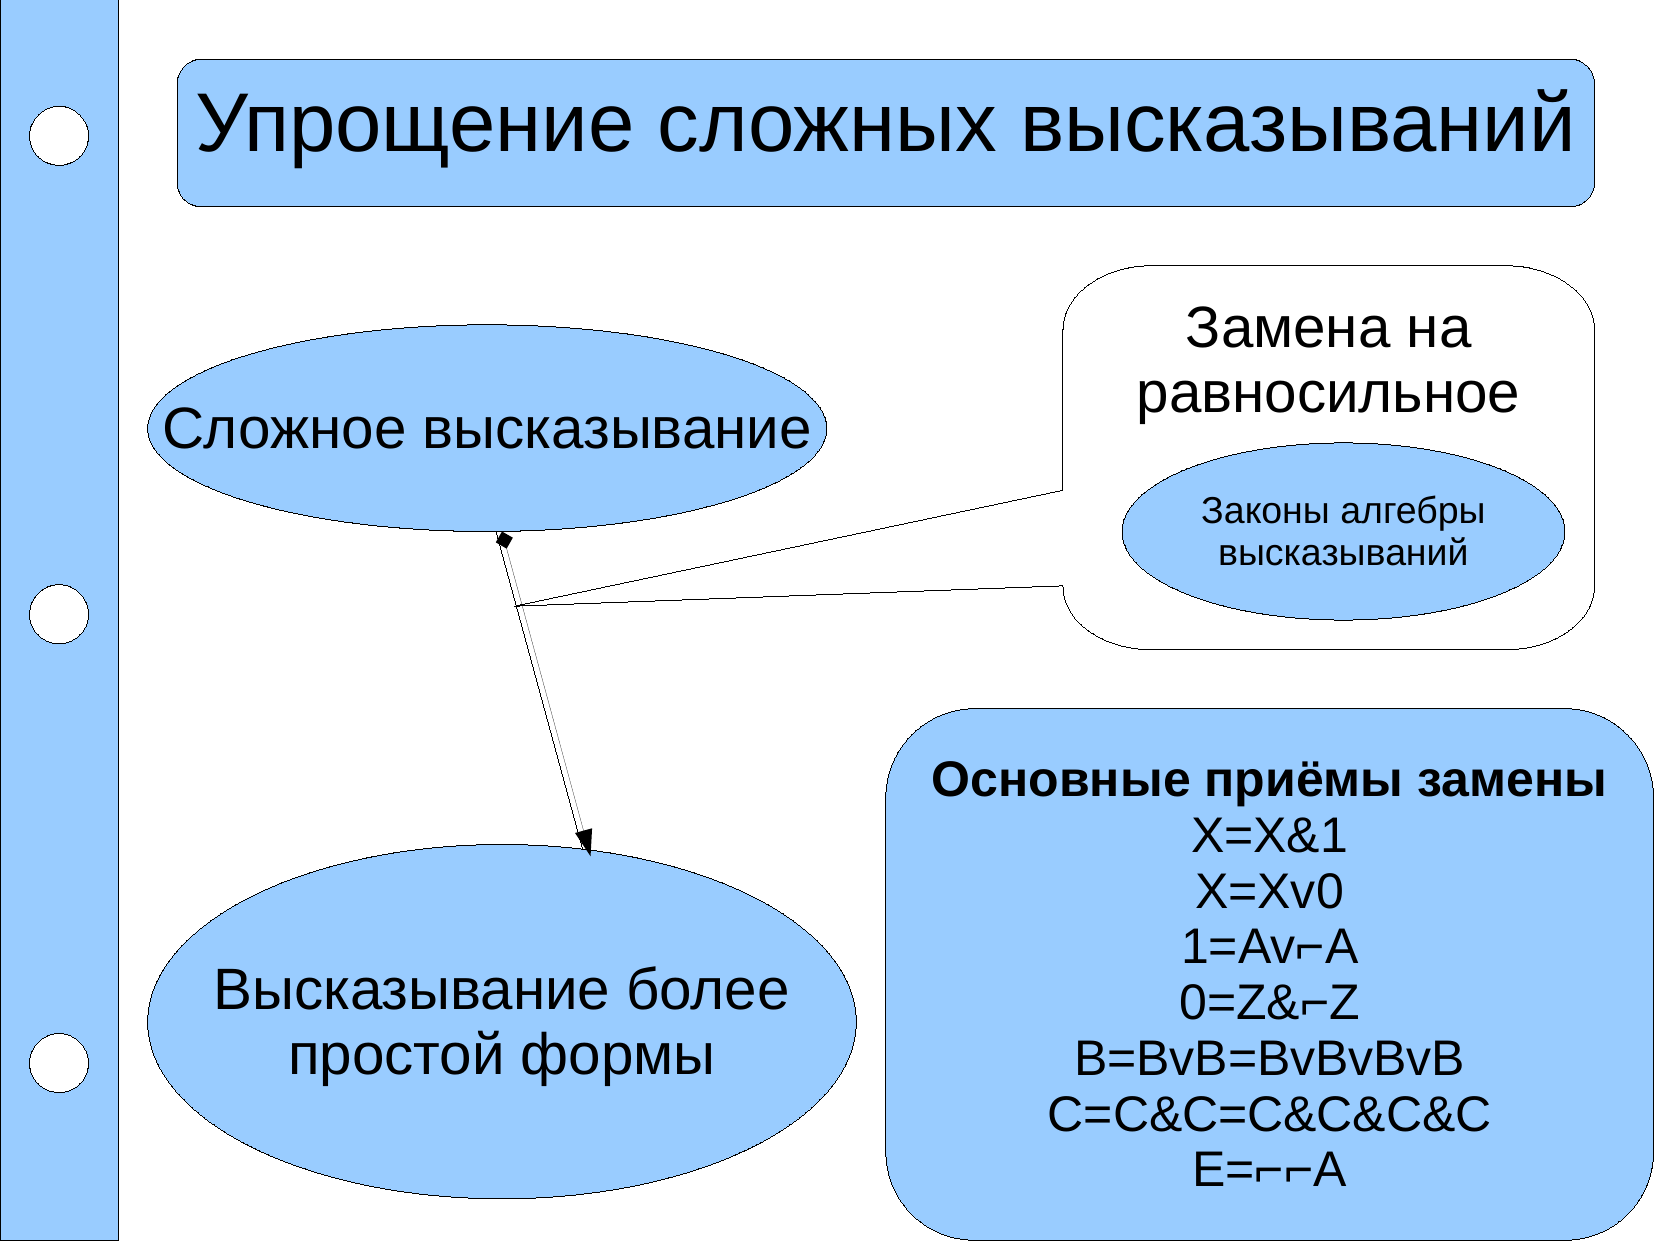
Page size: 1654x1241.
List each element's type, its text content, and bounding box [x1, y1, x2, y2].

text_box [177, 178, 1595, 207]
text_box Сложное высказывание [147, 324, 827, 532]
text_box Законы алгебры высказываний [1122, 442, 1565, 621]
text_box Основные приёмы замены X=X&1 X=Xv0 1=Av⌐A 0=Z&⌐Z B=BvB=BvBvBvB C=C&C=C&C&C&C E=⌐⌐A [885, 708, 1654, 1241]
text_box Упрощение сложных высказываний [118, 69, 1654, 178]
text_box Замена на равносильное [514, 265, 1595, 650]
text_box Выcказывание более простой формы [147, 844, 857, 1199]
text_box [0, 0, 119, 1241]
text_box [182, 59, 1590, 69]
